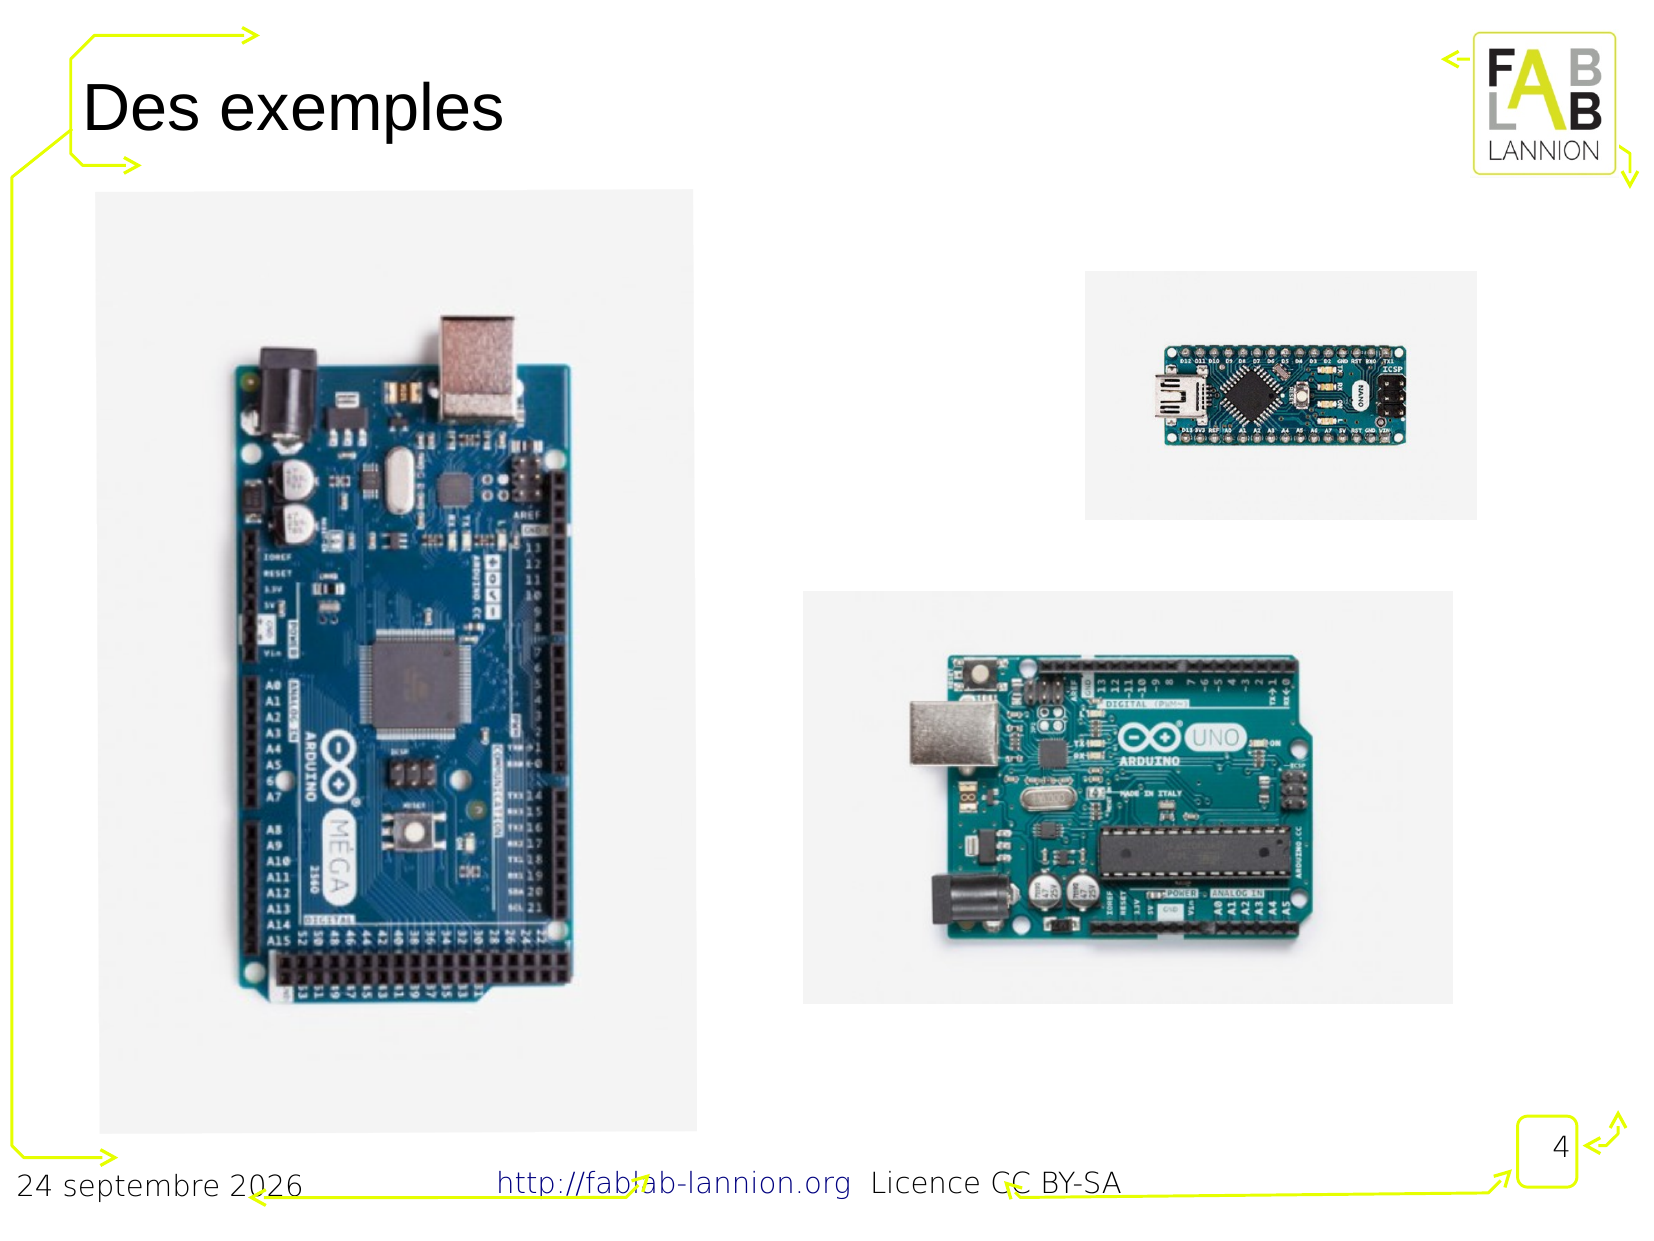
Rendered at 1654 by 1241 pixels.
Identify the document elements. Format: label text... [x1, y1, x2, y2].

picture [1470, 29, 1619, 178]
title Des exemples [82, 49, 1441, 166]
picture [94, 188, 697, 1134]
picture [1085, 271, 1477, 520]
picture [803, 591, 1453, 1004]
